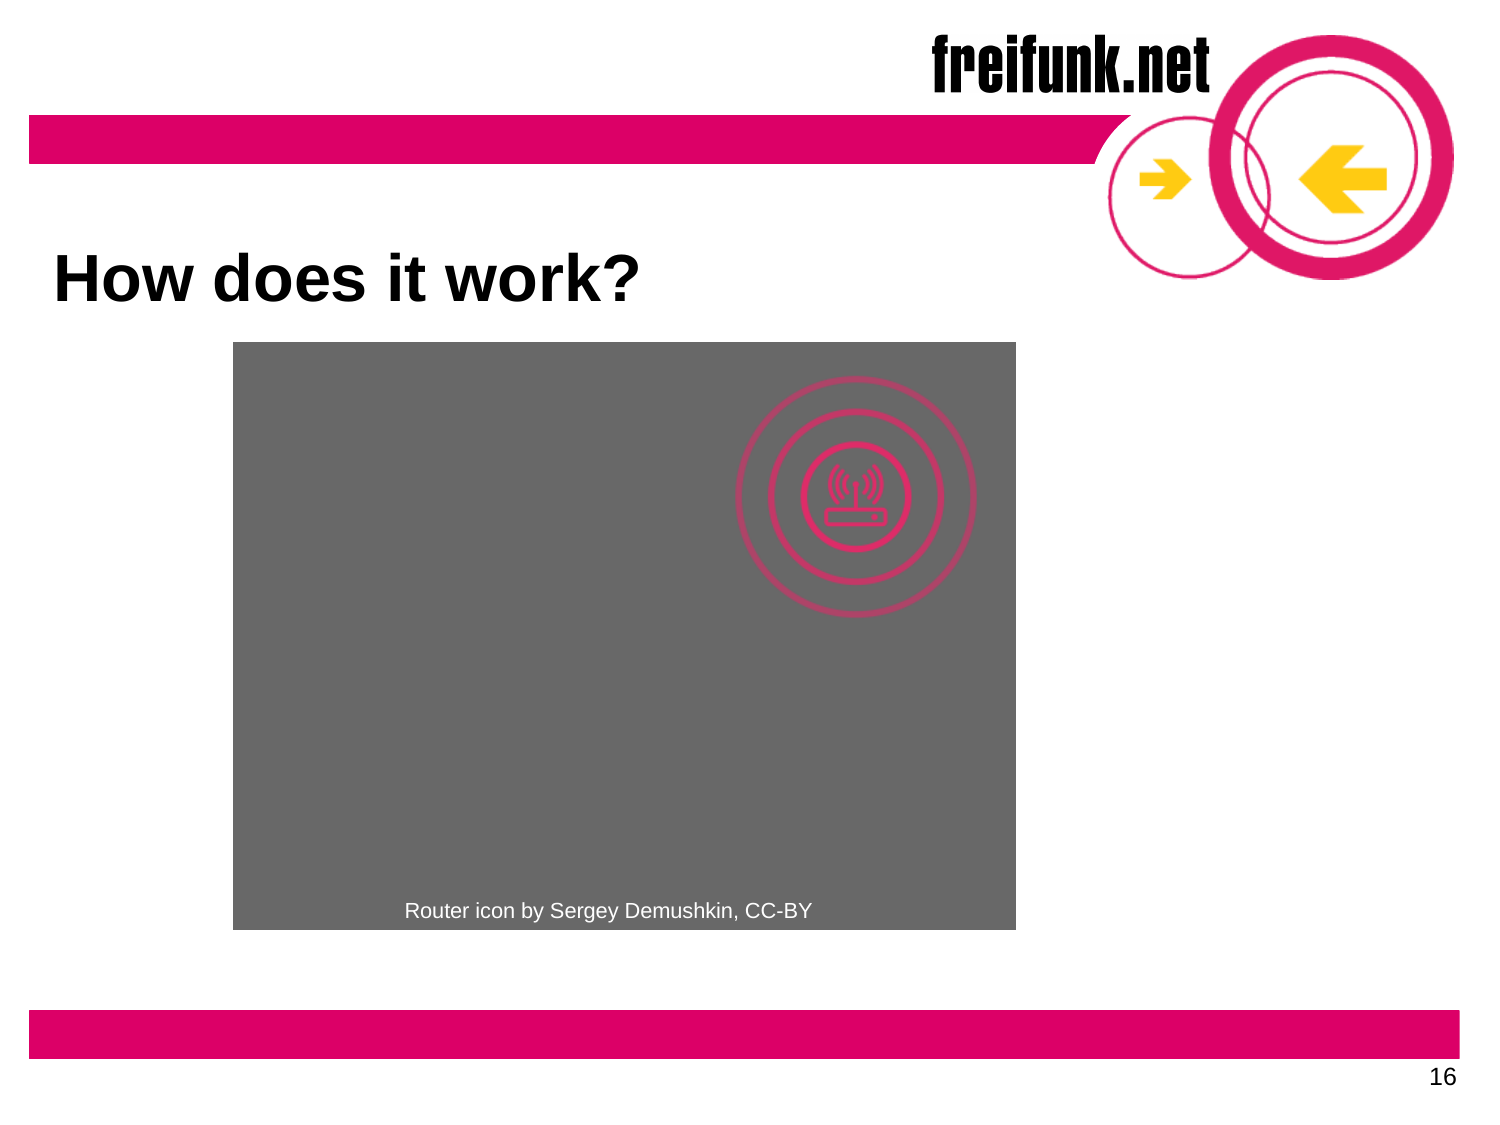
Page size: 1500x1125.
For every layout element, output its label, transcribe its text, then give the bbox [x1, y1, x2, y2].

text_box How does it work? [53, 236, 1046, 396]
picture [932, 34, 1454, 280]
text_box Router icon by Sergey Demushkin, CC-BY [389, 891, 829, 931]
picture [233, 396, 1016, 930]
